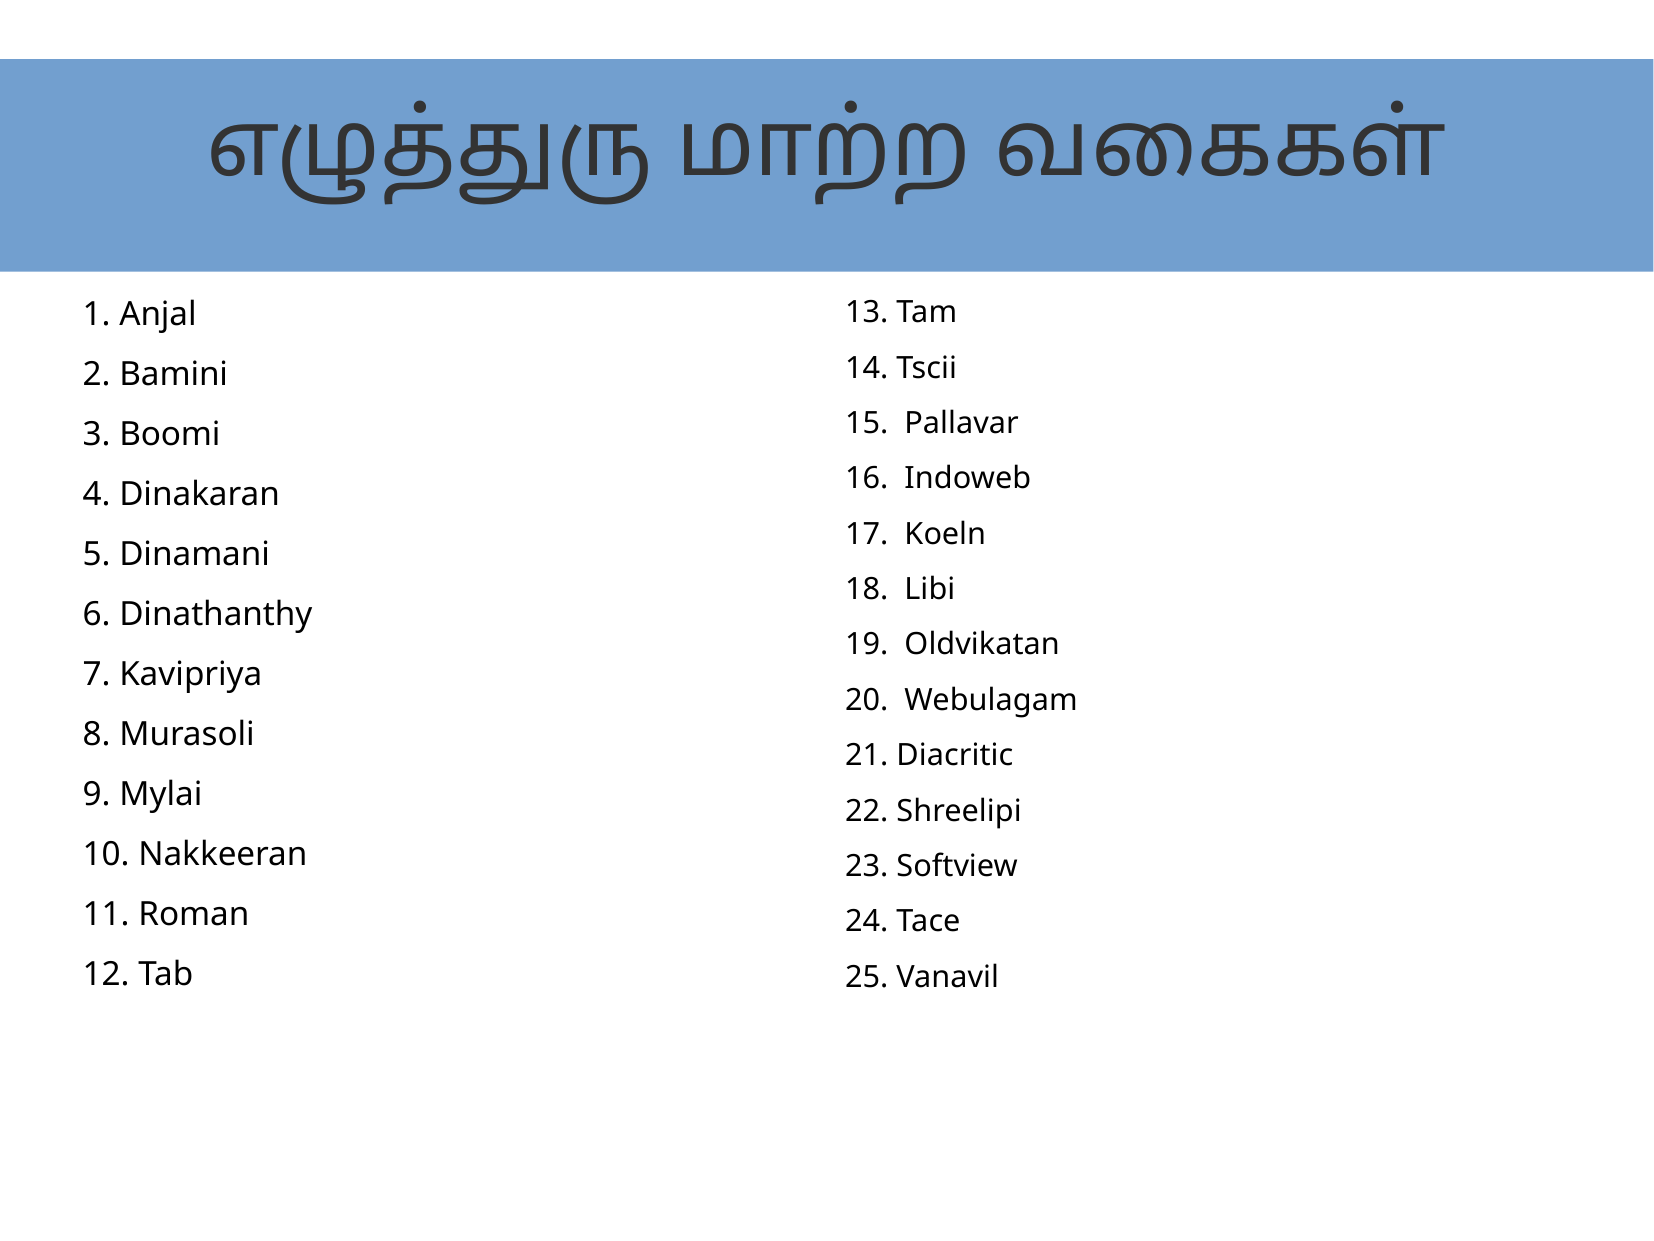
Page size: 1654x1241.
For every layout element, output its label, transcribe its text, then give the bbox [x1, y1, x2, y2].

text_box [0, 59, 1654, 272]
list 13. Tam 14. Tscii 15. Pallavar 16. Indoweb 17. Koeln 18. Libi 19. Oldvikatan 20. Webulagam 21. Diacritic 22. Shreelipi 23. Softview 24. Tace 25. Vanavil [845, 290, 1572, 1010]
title எழுத்துரு மாற்ற வகைகள் [82, 49, 1571, 257]
list 1. Anjal 2. Bamini 3. Boomi 4. Dinakaran 5. Dinamani 6. Dinathanthy 7. Kavipriya 8. Murasoli 9. Mylai 10. Nakkeeran 11. Roman 12. Tab [82, 290, 809, 1010]
